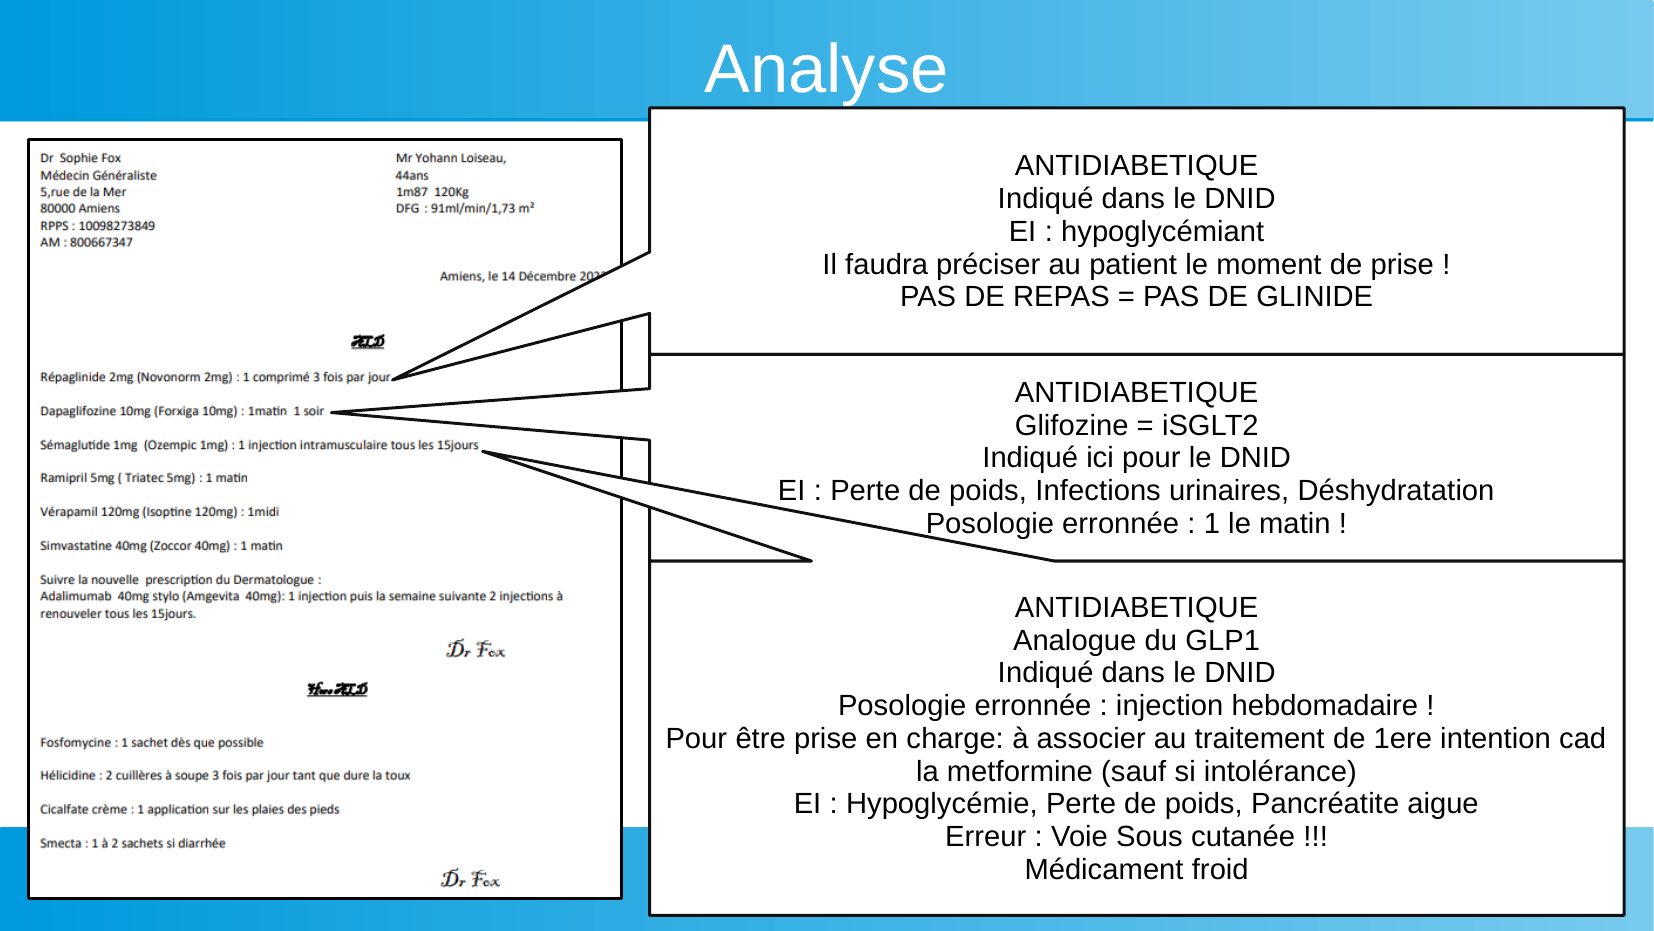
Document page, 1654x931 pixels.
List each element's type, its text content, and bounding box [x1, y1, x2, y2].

title Analyse [59, 29, 1595, 108]
text_box ANTIDIABETIQUE Analogue du GLP1 Indiqué dans le DNID Posologie erronnée : injection hebdomadaire ! Pour être prise en charge: à associer au traitement de 1ere intention cad la metformine (sauf si intolérance) EI : Hypoglycémie, Perte de poids, Pancréatite aigue Erreur : Voie Sous cutanée !!! Médicament froid [482, 451, 1625, 916]
picture [29, 140, 621, 898]
text_box ANTIDIABETIQUE Glifozine = iSGLT2 Indiqué ici pour le DNID EI : Perte de poids, Infections urinaires, Déshydratation Posologie erronnée : 1 le matin ! [331, 354, 1625, 561]
text_box ANTIDIABETIQUE Glifozine = iSGLT2 Indiqué ici pour le DNID EI : Perte de poids, Infections urinaires, Déshydratation Posologie erronnée : 1 le matin ! [649, 508, 808, 561]
text_box ANTIDIABETIQUE Indiqué dans le DNID EI : hypoglycémiant Il faudra préciser au patient le moment de prise ! PAS DE REPAS = PAS DE GLINIDE [392, 107, 1625, 380]
